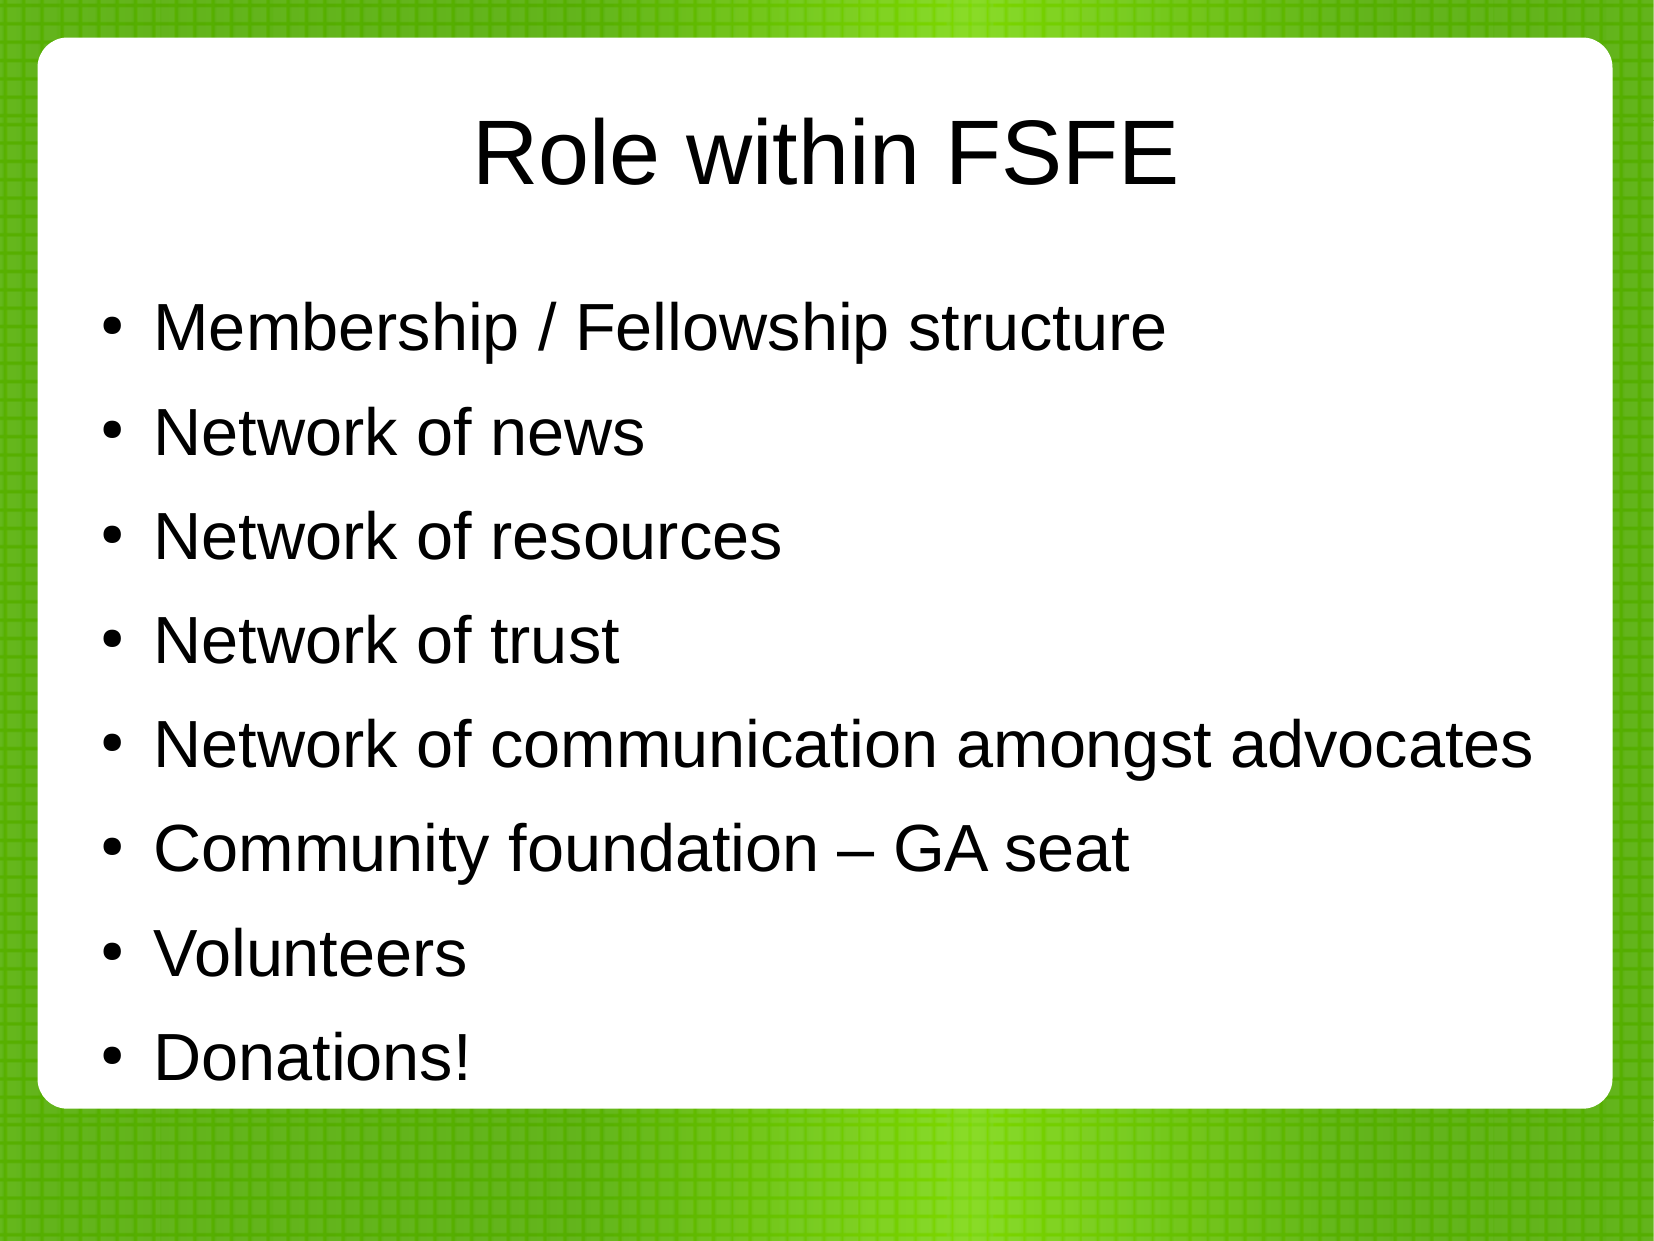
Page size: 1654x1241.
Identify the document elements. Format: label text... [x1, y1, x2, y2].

list Membership / Fellowship structure Network of news Network of resources Network of trust Network of communication amongst advocates Community foundation – GA seat Volunteers Donations! [82, 290, 1571, 1109]
picture [0, 0, 1654, 1241]
title Role within FSFE [82, 49, 1571, 257]
